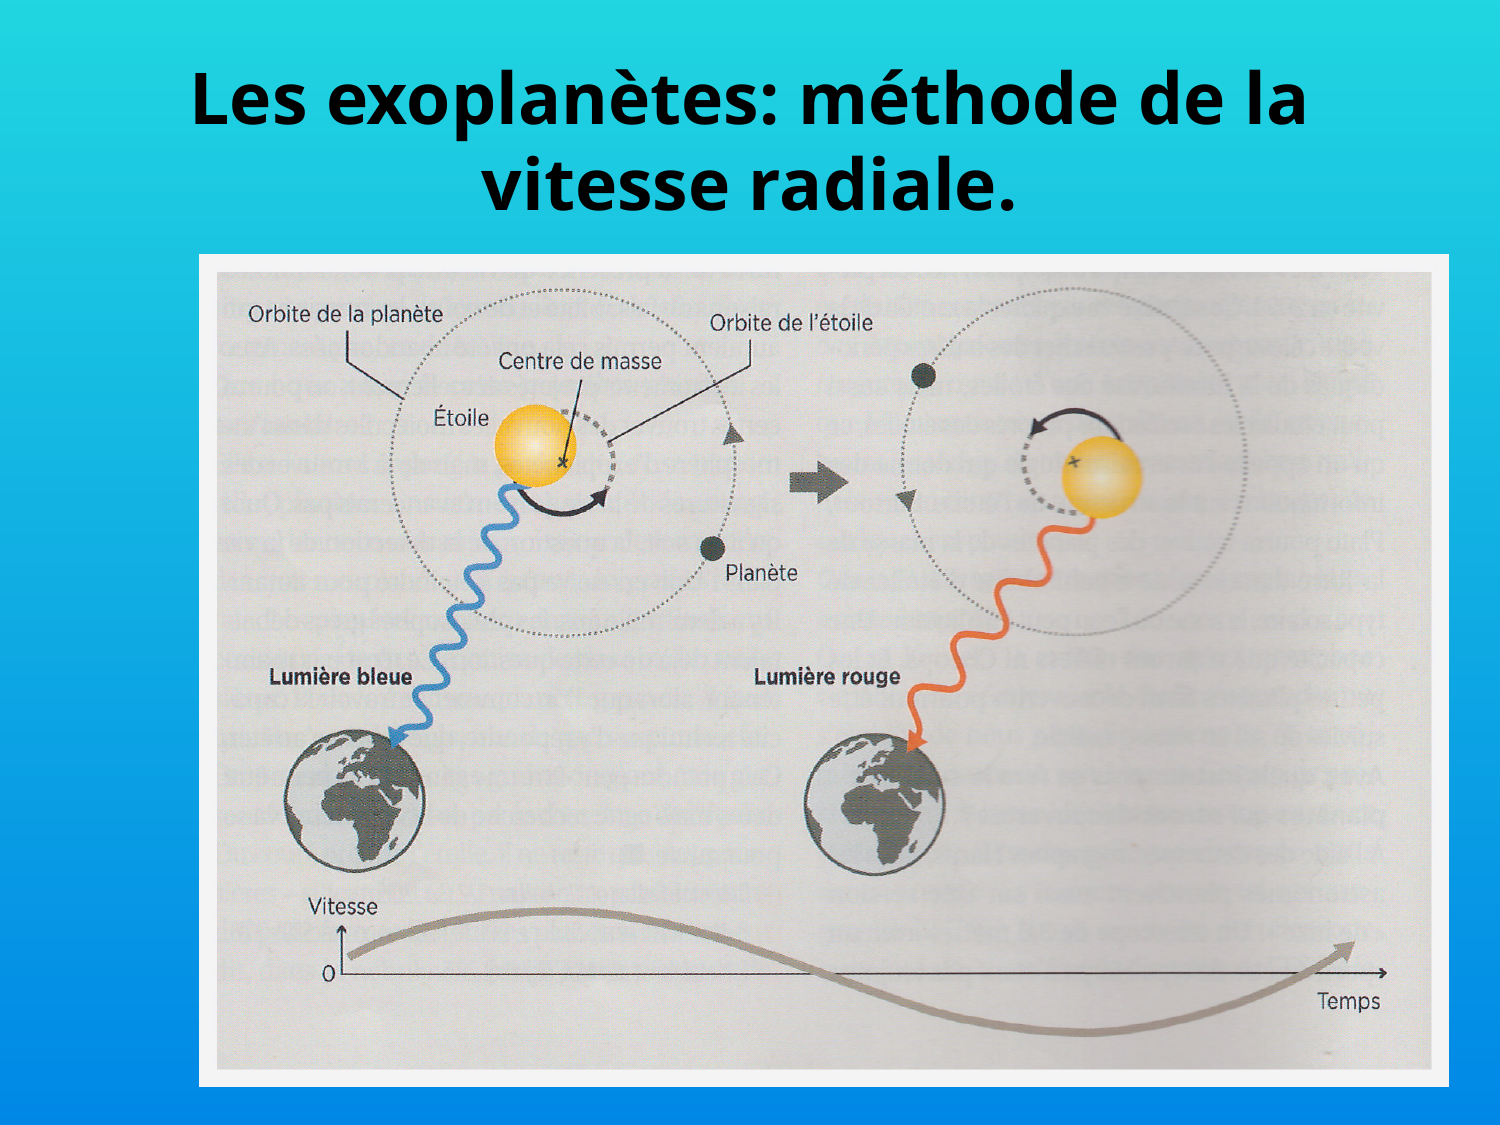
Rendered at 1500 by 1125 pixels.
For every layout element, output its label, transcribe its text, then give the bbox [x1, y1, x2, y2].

title Les exoplanètes: méthode de la vitesse radiale. [75, 45, 1425, 233]
picture [0, 254, 1500, 1087]
